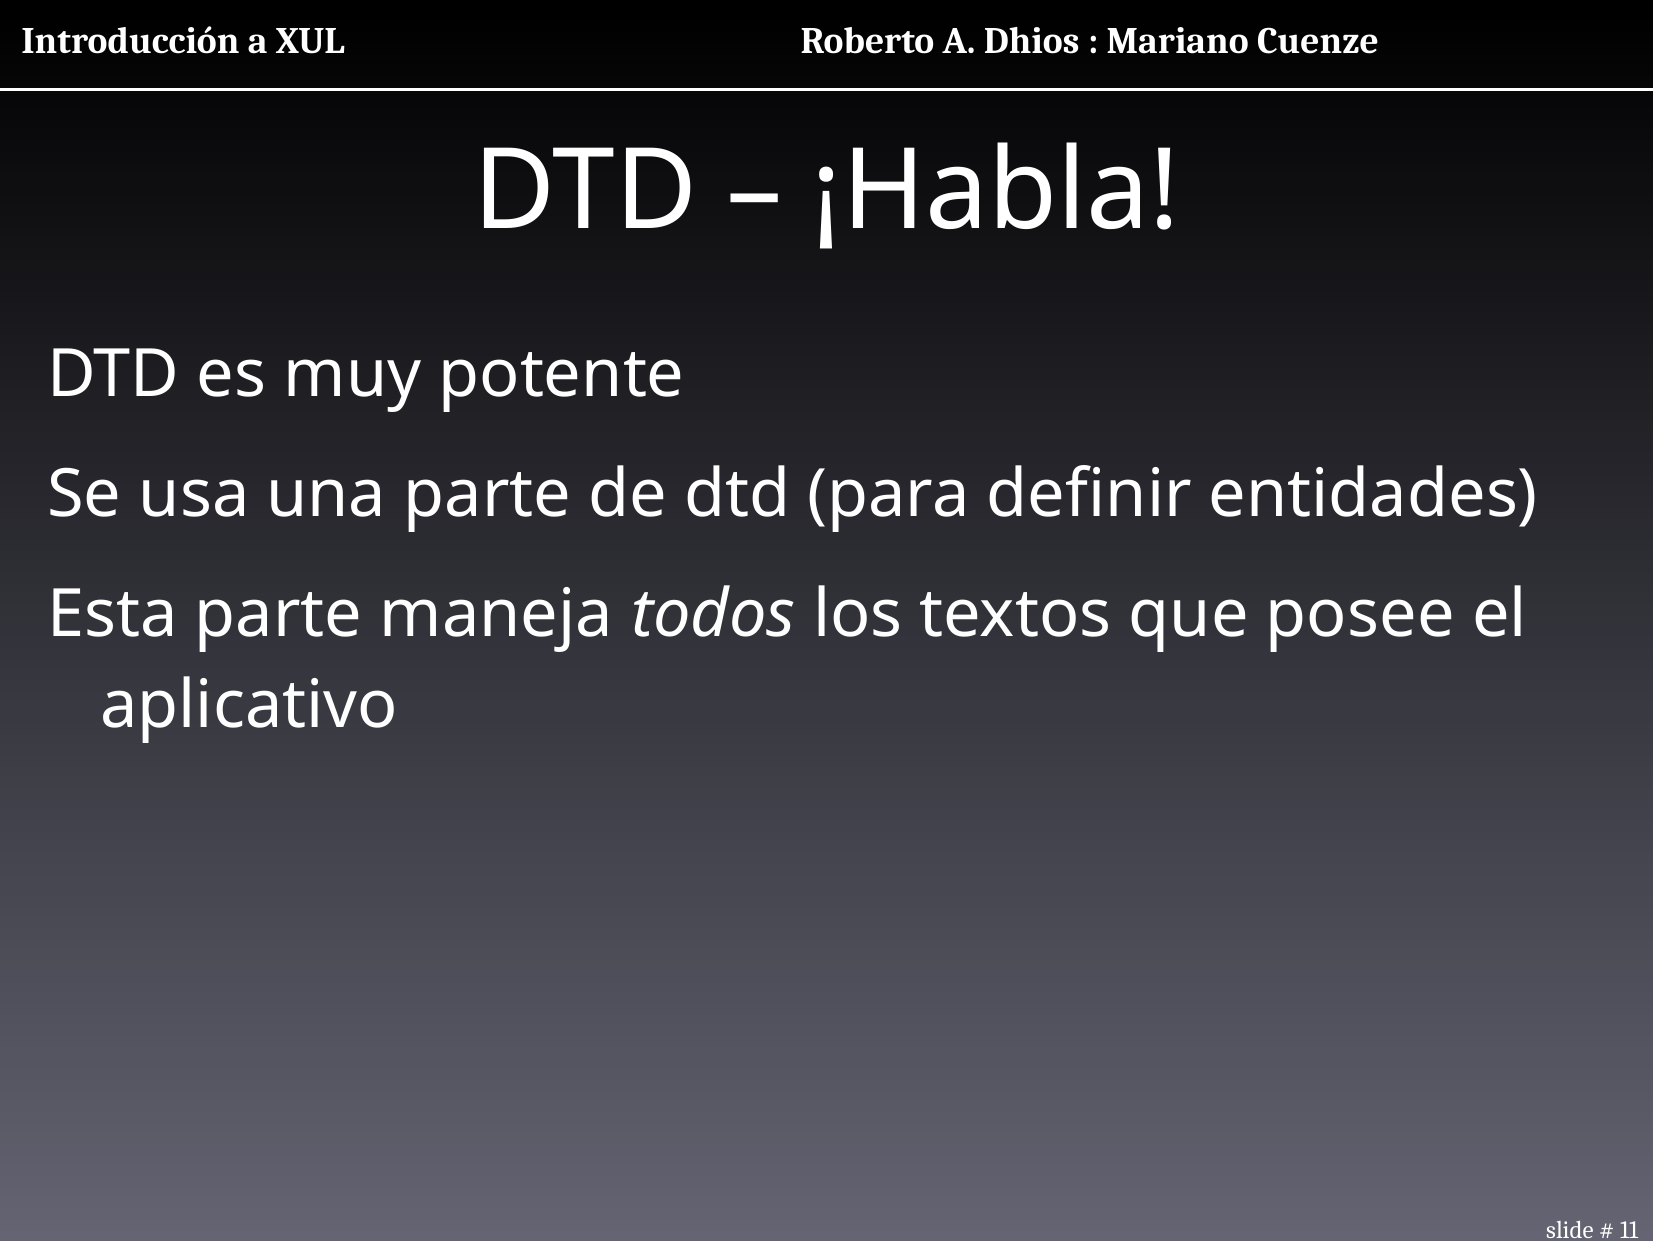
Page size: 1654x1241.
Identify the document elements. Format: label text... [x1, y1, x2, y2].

list DTD es muy potente Se usa una parte de dtd (para definir entidades) Esta parte maneja todos los textos que posee el aplicativo [29, 324, 1625, 917]
text_box Introducción a XUL Roberto A. Dhios : Mariano Cuenze [6, 12, 1653, 71]
title DTD – ¡Habla! [29, 91, 1625, 281]
